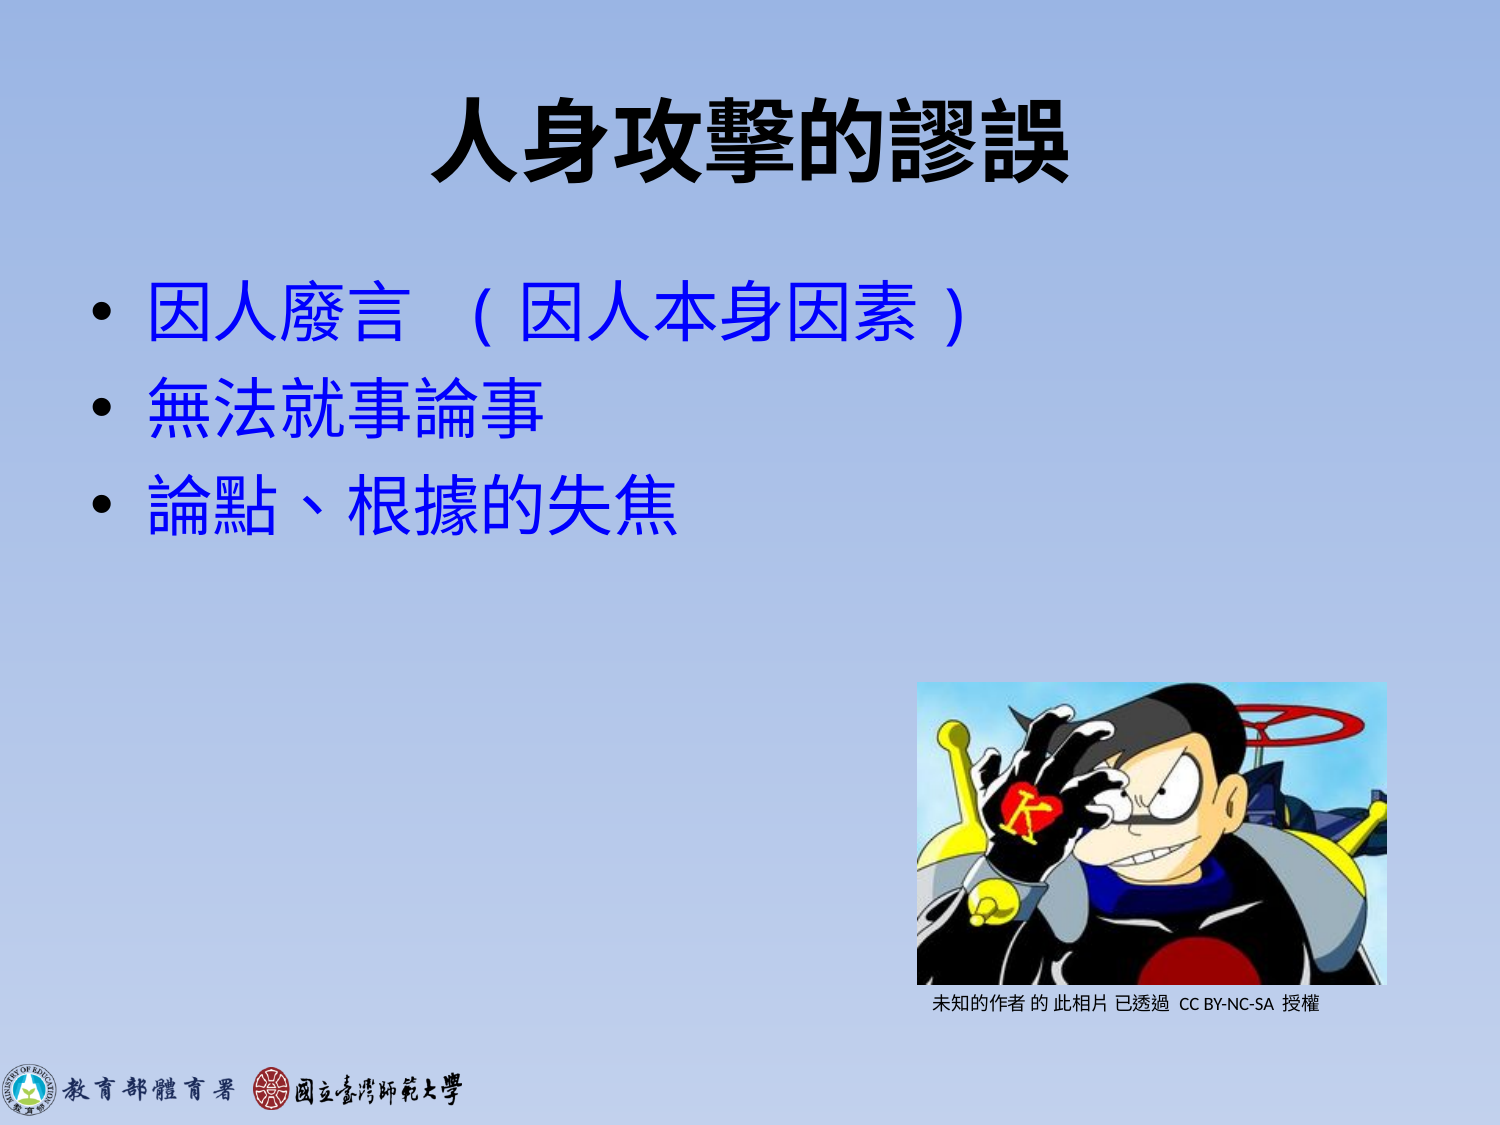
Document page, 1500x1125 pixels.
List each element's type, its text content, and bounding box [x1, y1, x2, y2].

title 人身攻擊的謬誤 [75, 45, 1426, 233]
text_box 未知的作者 的 此相片 已透過 CC BY-NC-SA 授權 [917, 984, 1387, 1023]
list 因人廢言 (因人本身因素) 無法就事論事 論點、根據的失焦 [75, 262, 1426, 1005]
picture [917, 682, 1387, 984]
